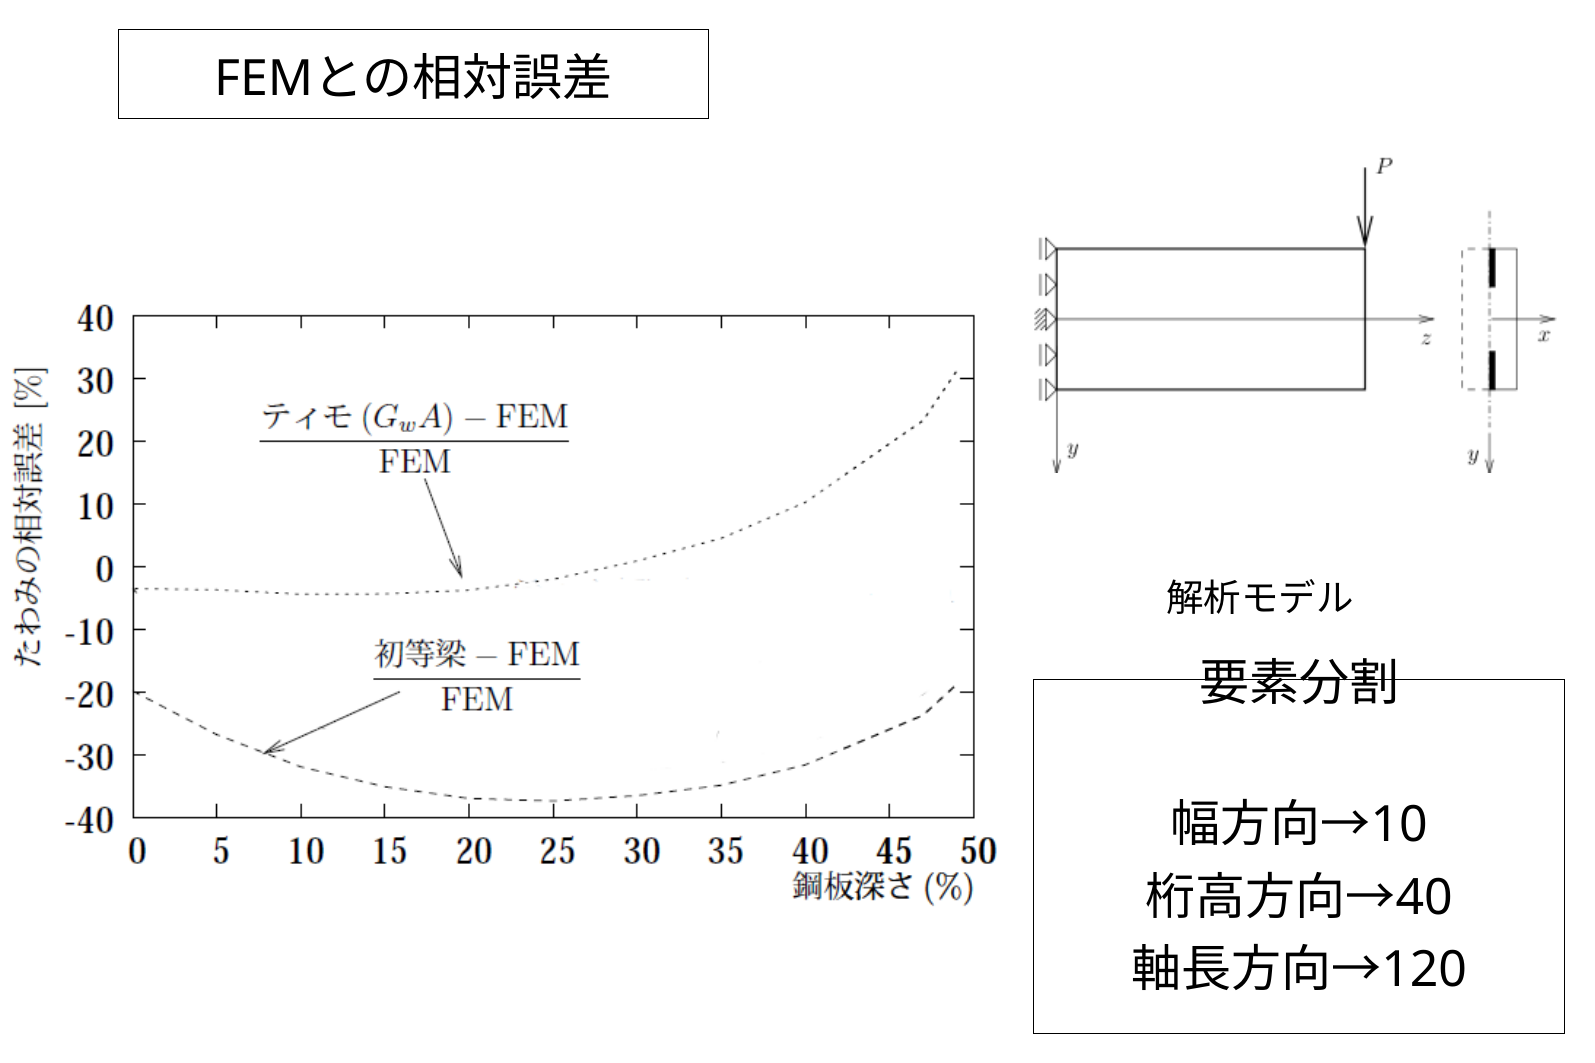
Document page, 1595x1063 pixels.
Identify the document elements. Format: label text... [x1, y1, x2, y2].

picture [1033, 152, 1557, 473]
text_box FEMとの相対誤差 [118, 29, 709, 119]
text_box 解析モデル [1151, 561, 1506, 617]
text_box 要素分割 幅方向→10 桁高方向→40 軸長方向→120 [1033, 679, 1565, 1034]
picture [3, 289, 1004, 912]
